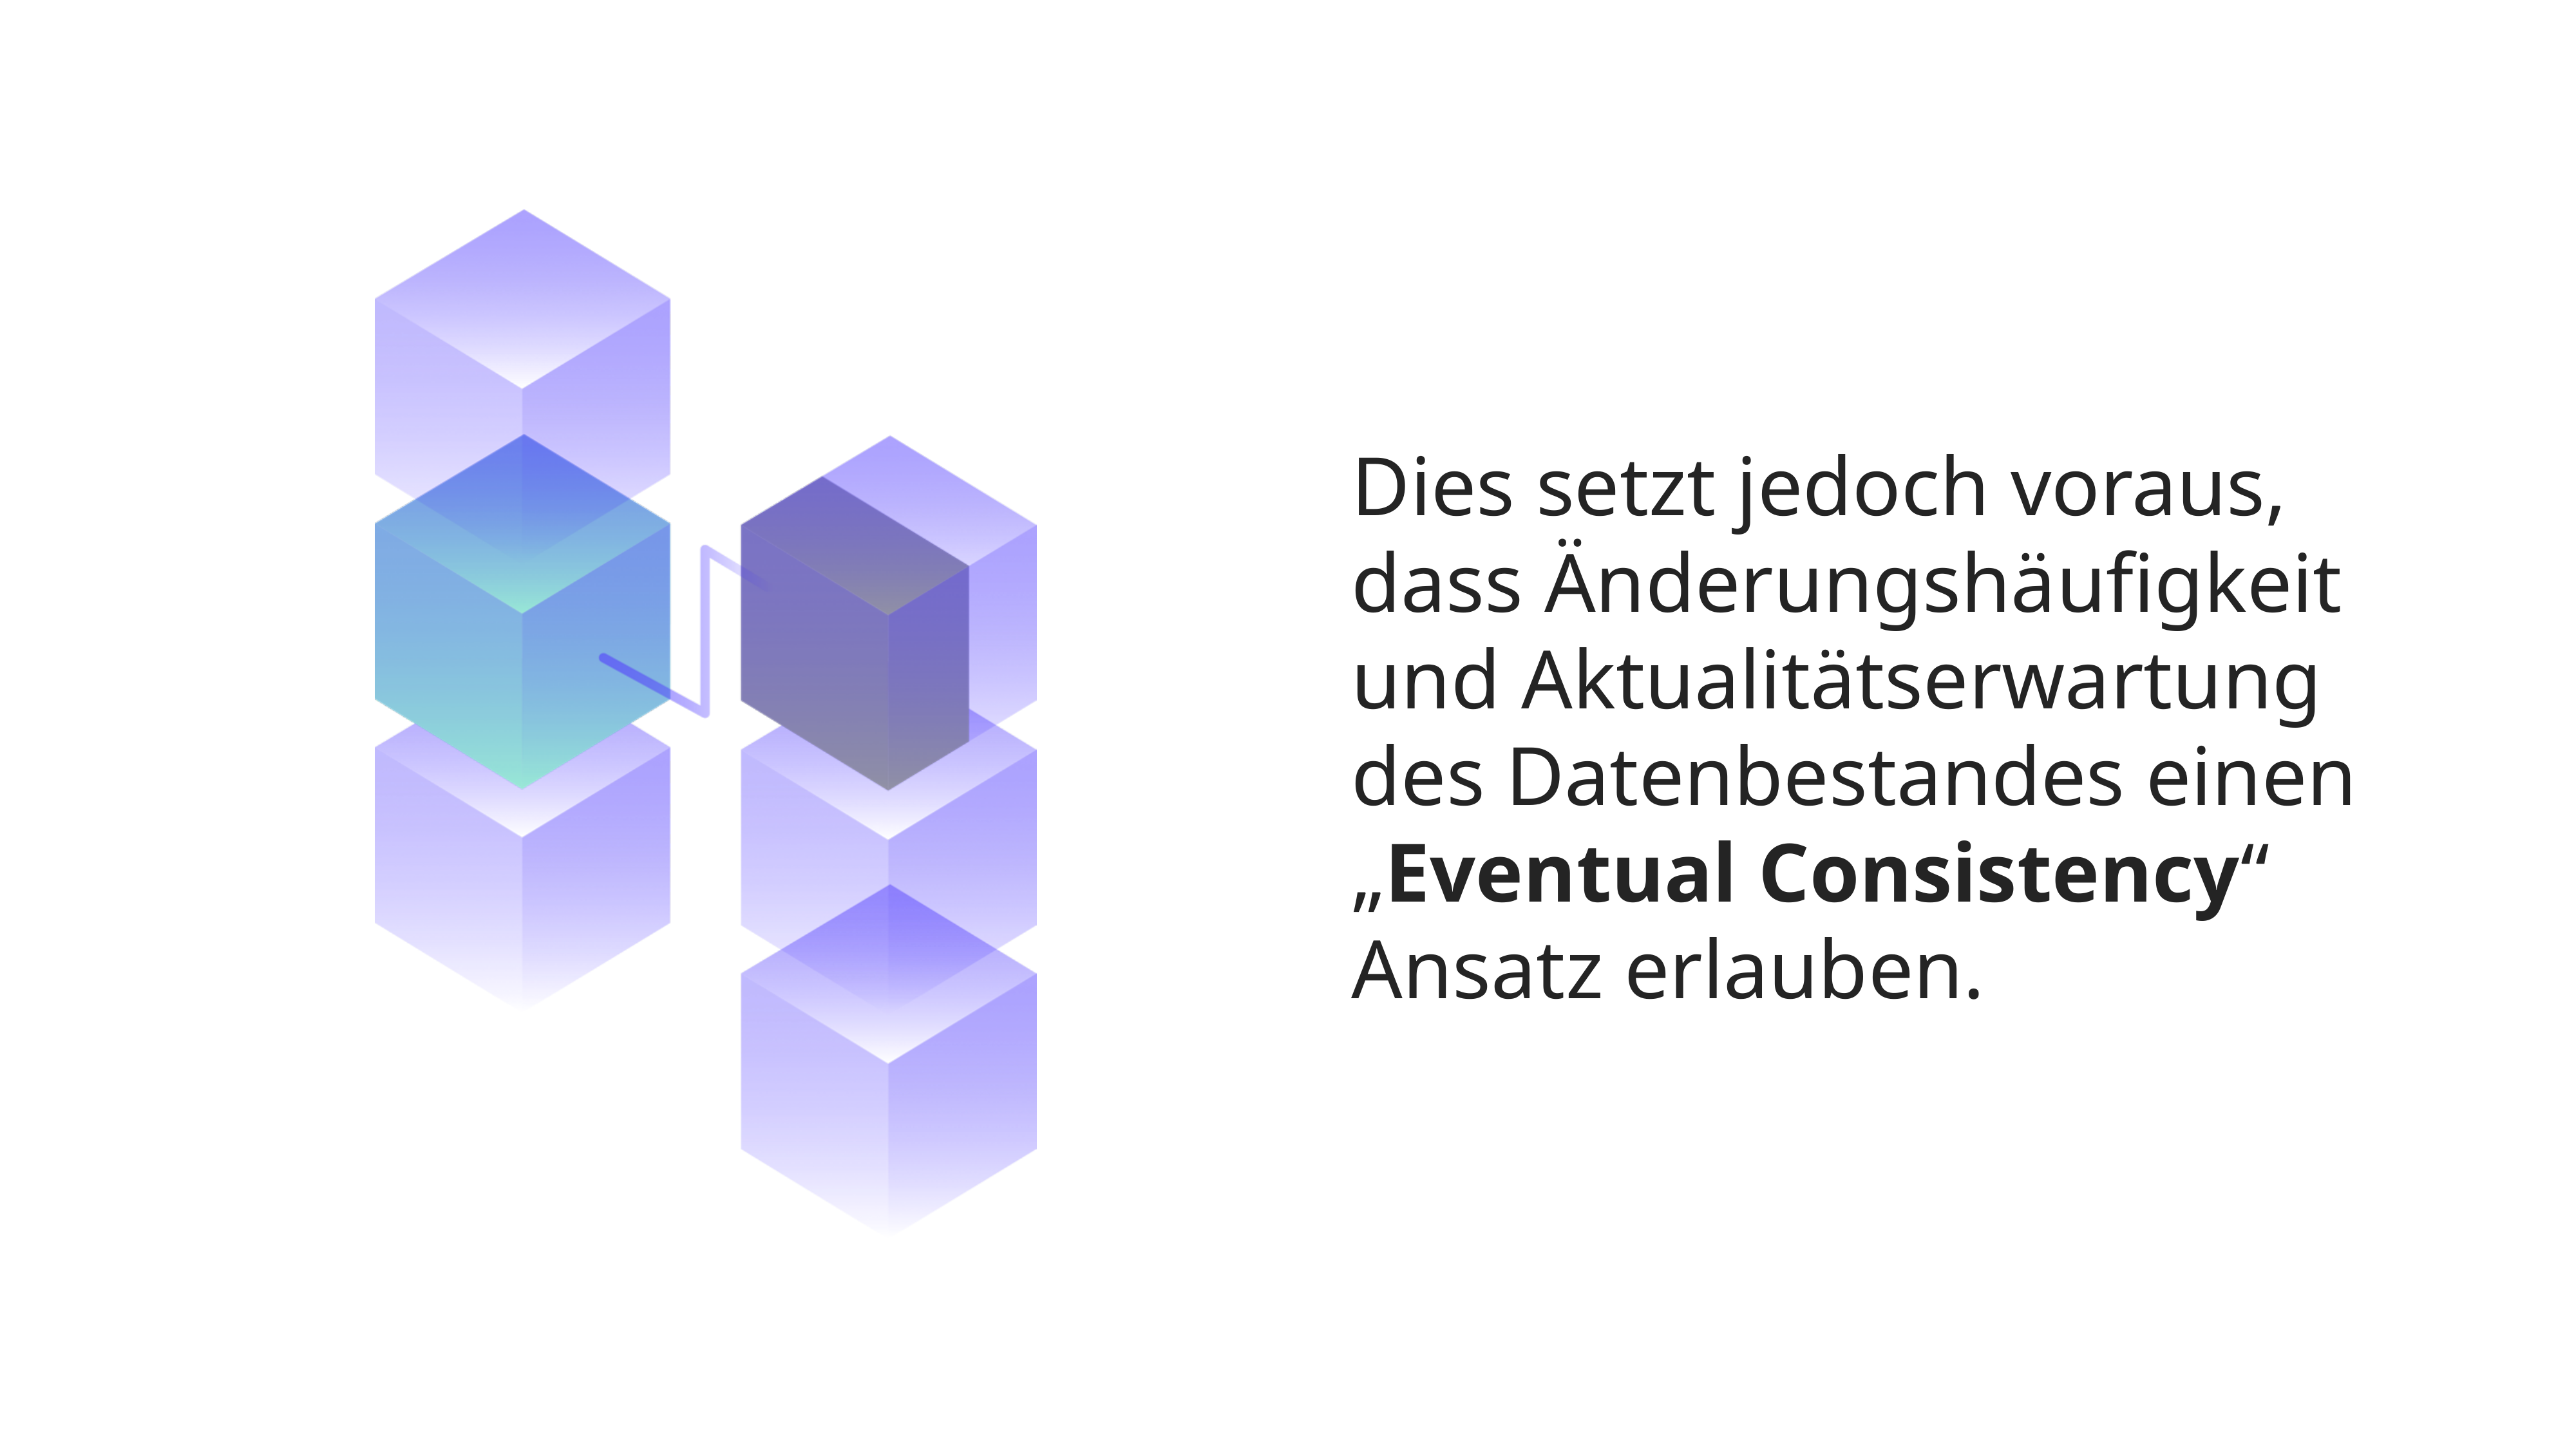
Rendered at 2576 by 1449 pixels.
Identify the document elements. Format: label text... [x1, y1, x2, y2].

list Dies setzt jedoch voraus, dass Änderungshäufigkeit und Aktualitätserwartung des Datenbestandes einen „Eventual Consistency“ Ansatz erlauben. [1351, 127, 2423, 1322]
picture [375, 209, 1037, 1240]
